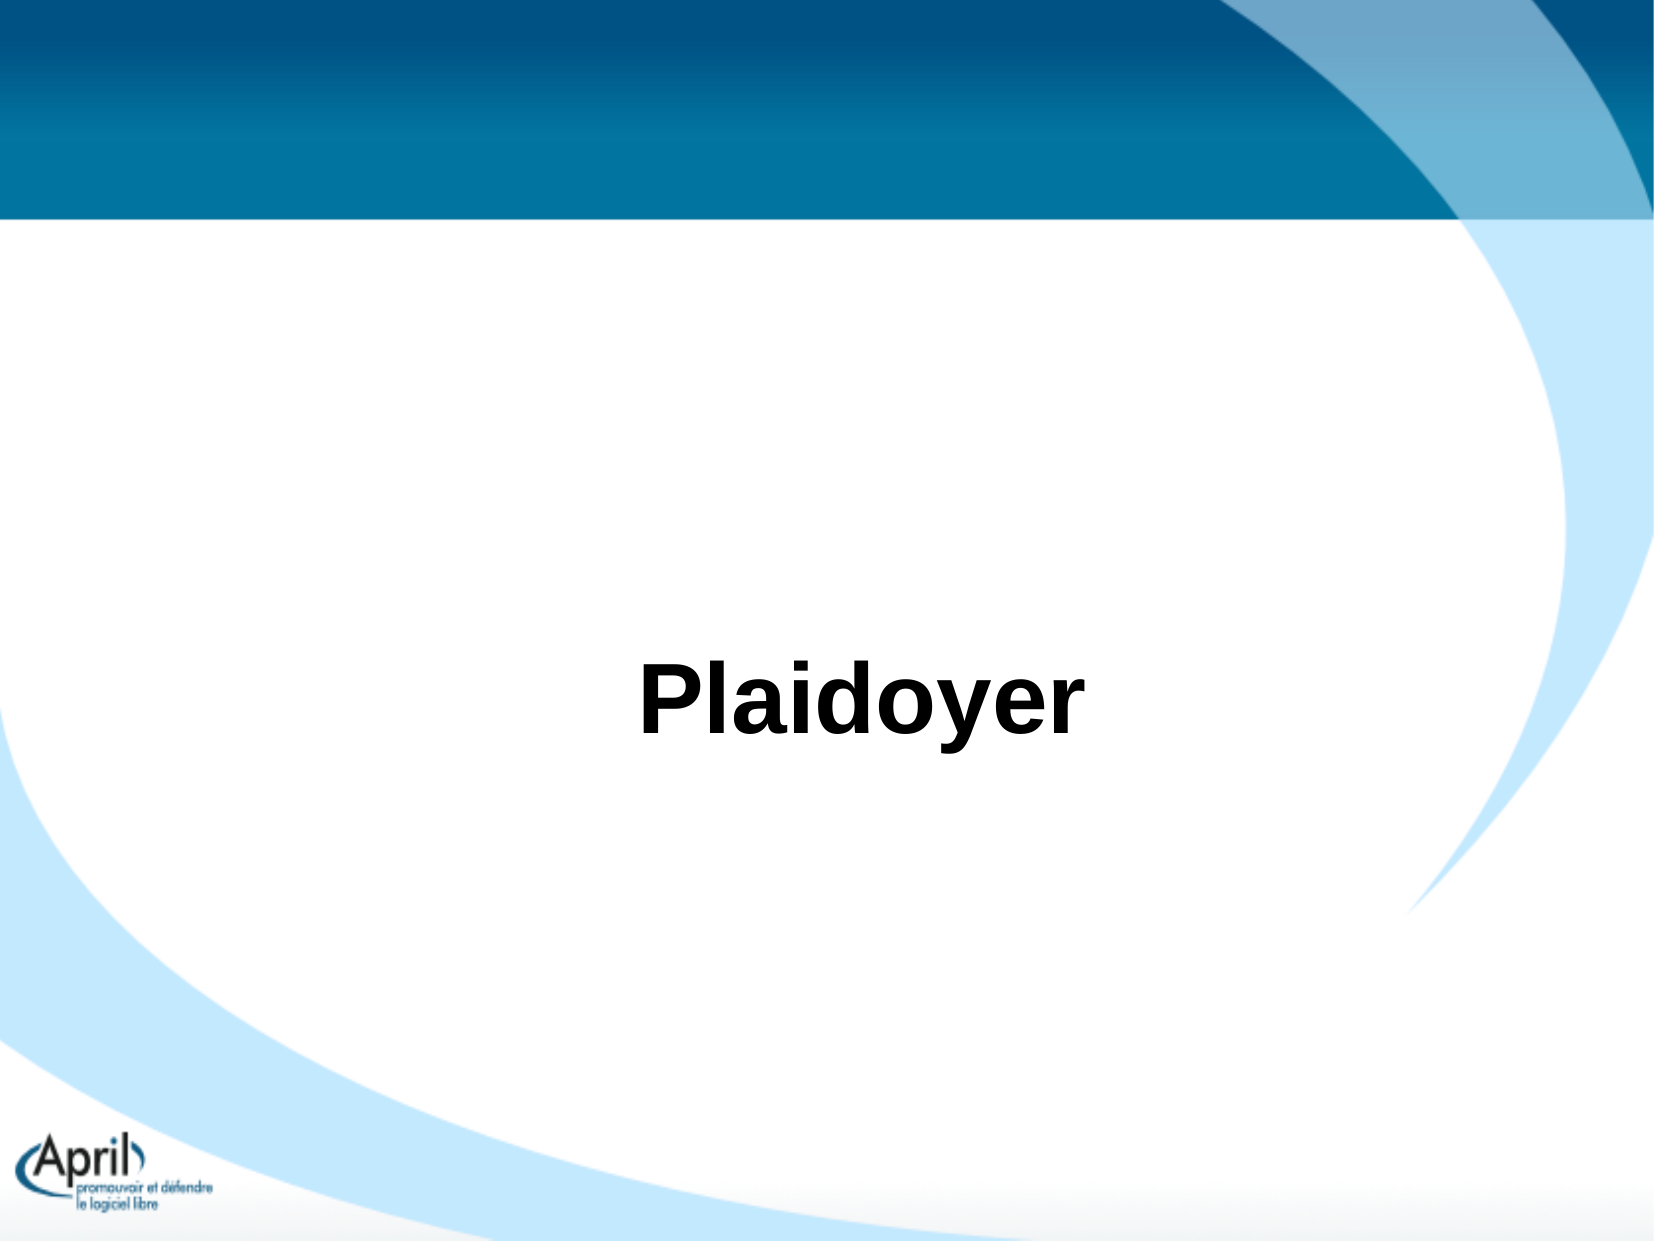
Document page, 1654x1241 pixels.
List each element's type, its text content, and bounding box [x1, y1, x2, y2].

picture [0, 0, 1654, 1241]
list Plaidoyer [82, 290, 1571, 1109]
